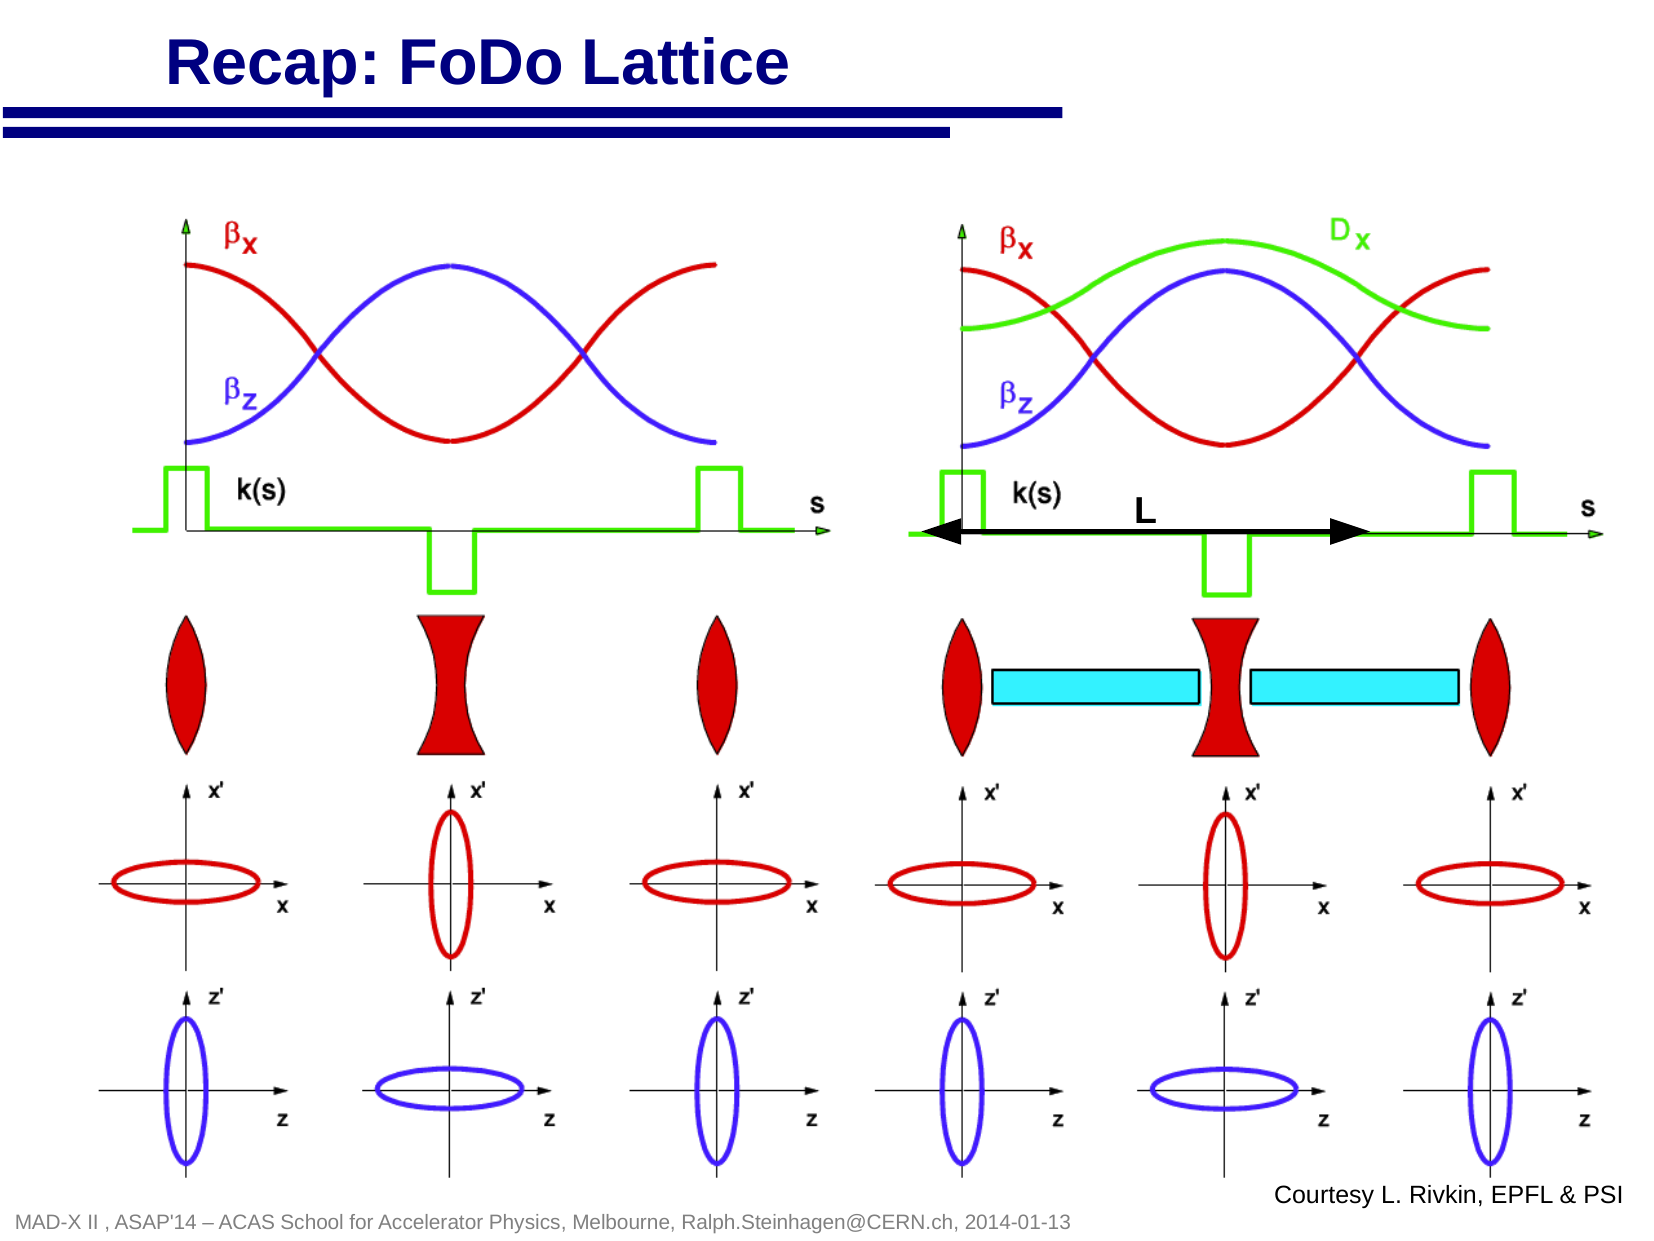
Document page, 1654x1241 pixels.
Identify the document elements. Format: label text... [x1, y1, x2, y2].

picture [64, 192, 1628, 1205]
title Recap: FoDo Lattice [165, 0, 1323, 124]
text_box Courtesy L. Rivkin, EPFL & PSI [1259, 1173, 1639, 1217]
